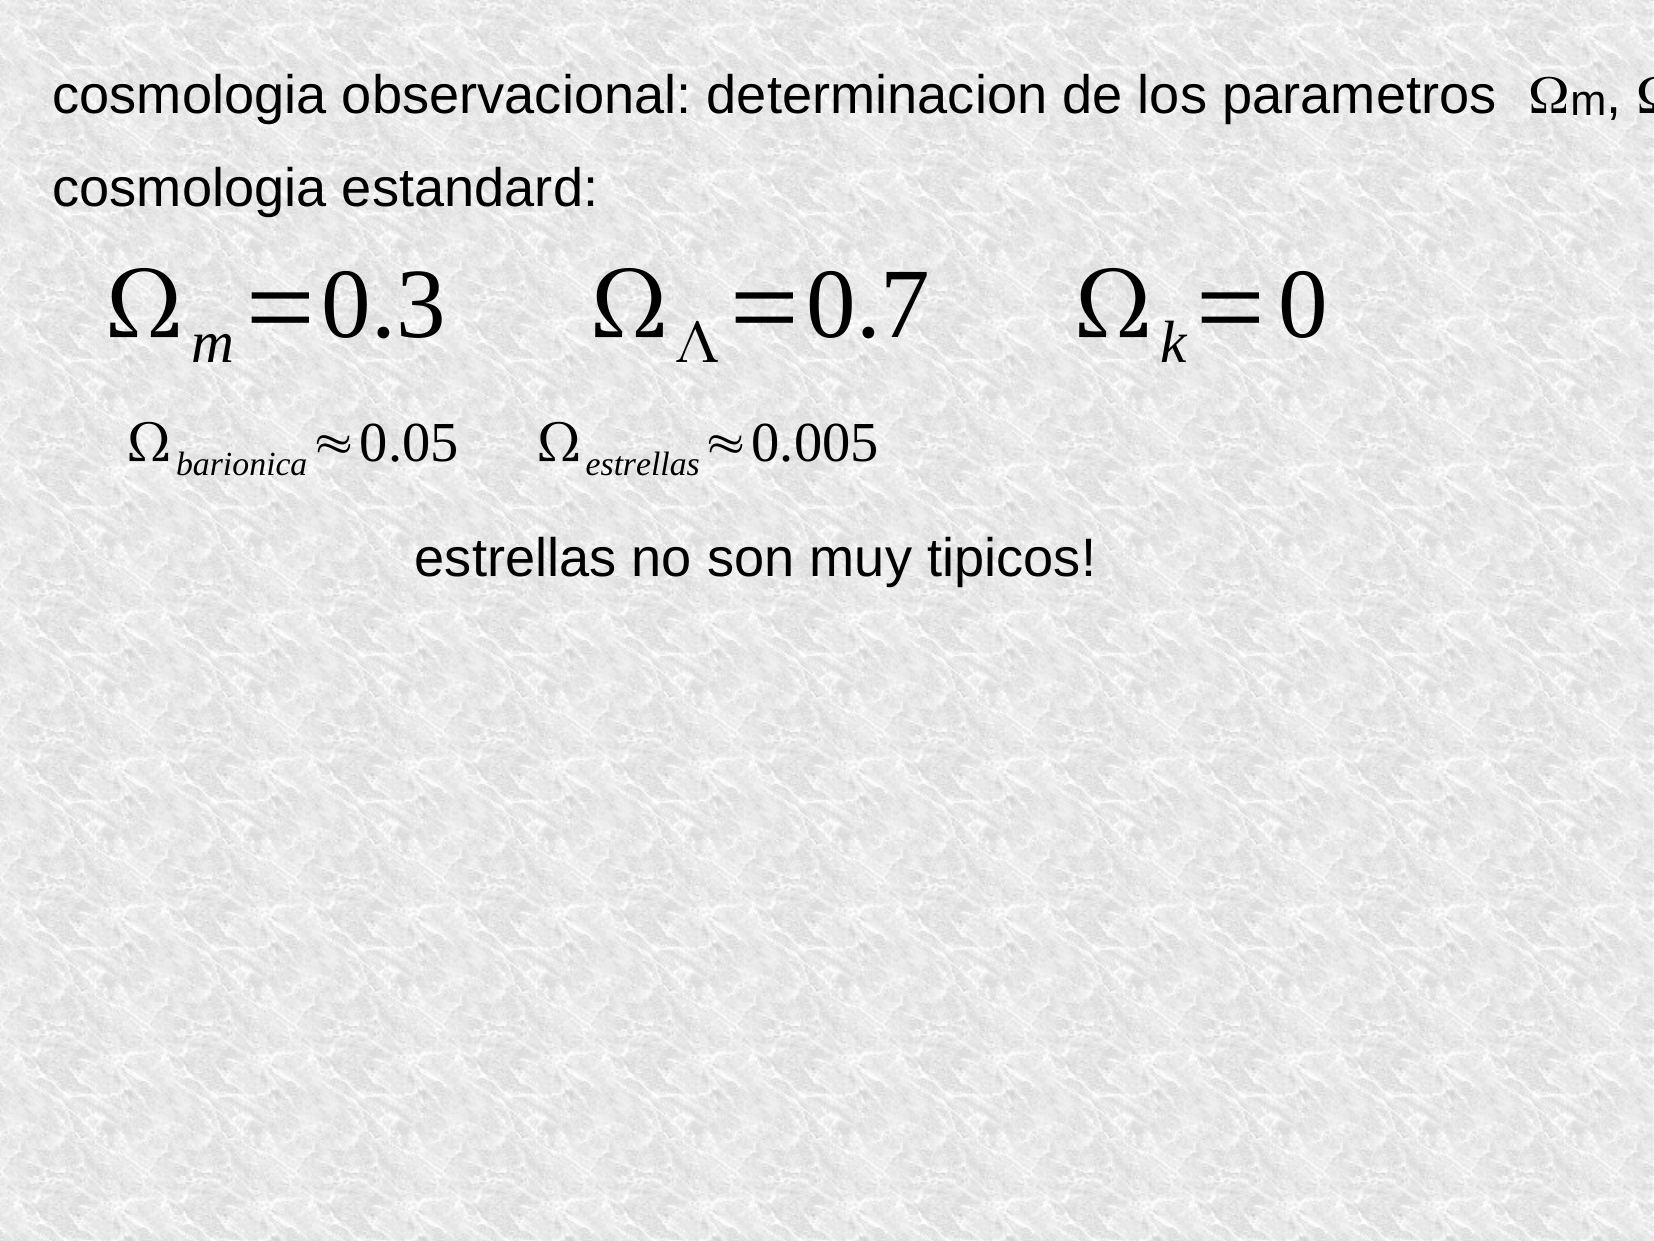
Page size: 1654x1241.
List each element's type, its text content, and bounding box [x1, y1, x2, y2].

chart [79, 250, 1351, 376]
chart [112, 412, 893, 484]
text_box cosmologia estandard: [37, 150, 568, 231]
text_box estrellas no son muy tipicos! [400, 519, 1051, 601]
picture [568, 181, 575, 203]
picture [0, 0, 1654, 1241]
text_box cosmologia observacional: determinacion de los parametros m, k,  [37, 56, 1653, 151]
